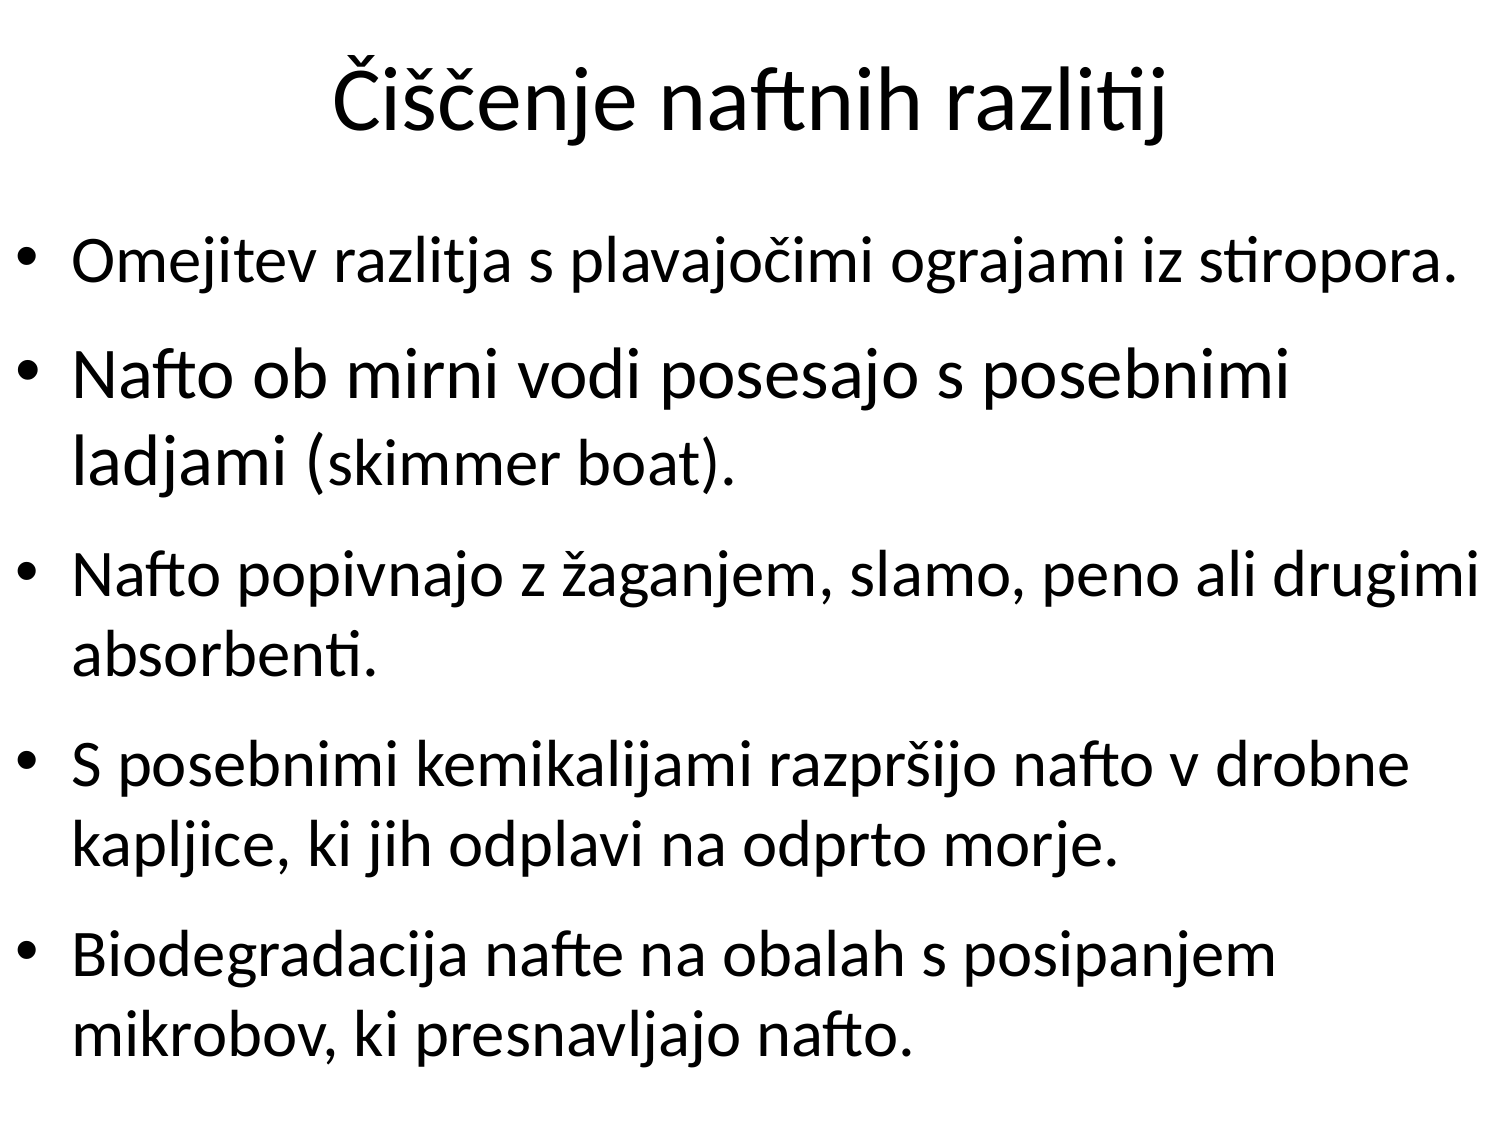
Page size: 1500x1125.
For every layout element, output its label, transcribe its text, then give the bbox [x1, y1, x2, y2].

title Čiščenje naftnih razlitij [76, 0, 1427, 188]
list Omejitev razlitja s plavajočimi ograjami iz stiropora. Nafto ob mirni vodi posesajo s posebnimi ladjami (skimmer boat). Nafto popivnajo z žaganjem, slamo, peno ali drugimi absorbenti. S posebnimi kemikalijami razpršijo nafto v drobne kapljice, ki jih odplavi na odprto morje. Biodegradacija nafte na obalah s posipanjem mikrobov, ki presnavljajo nafto. [0, 208, 1500, 1125]
